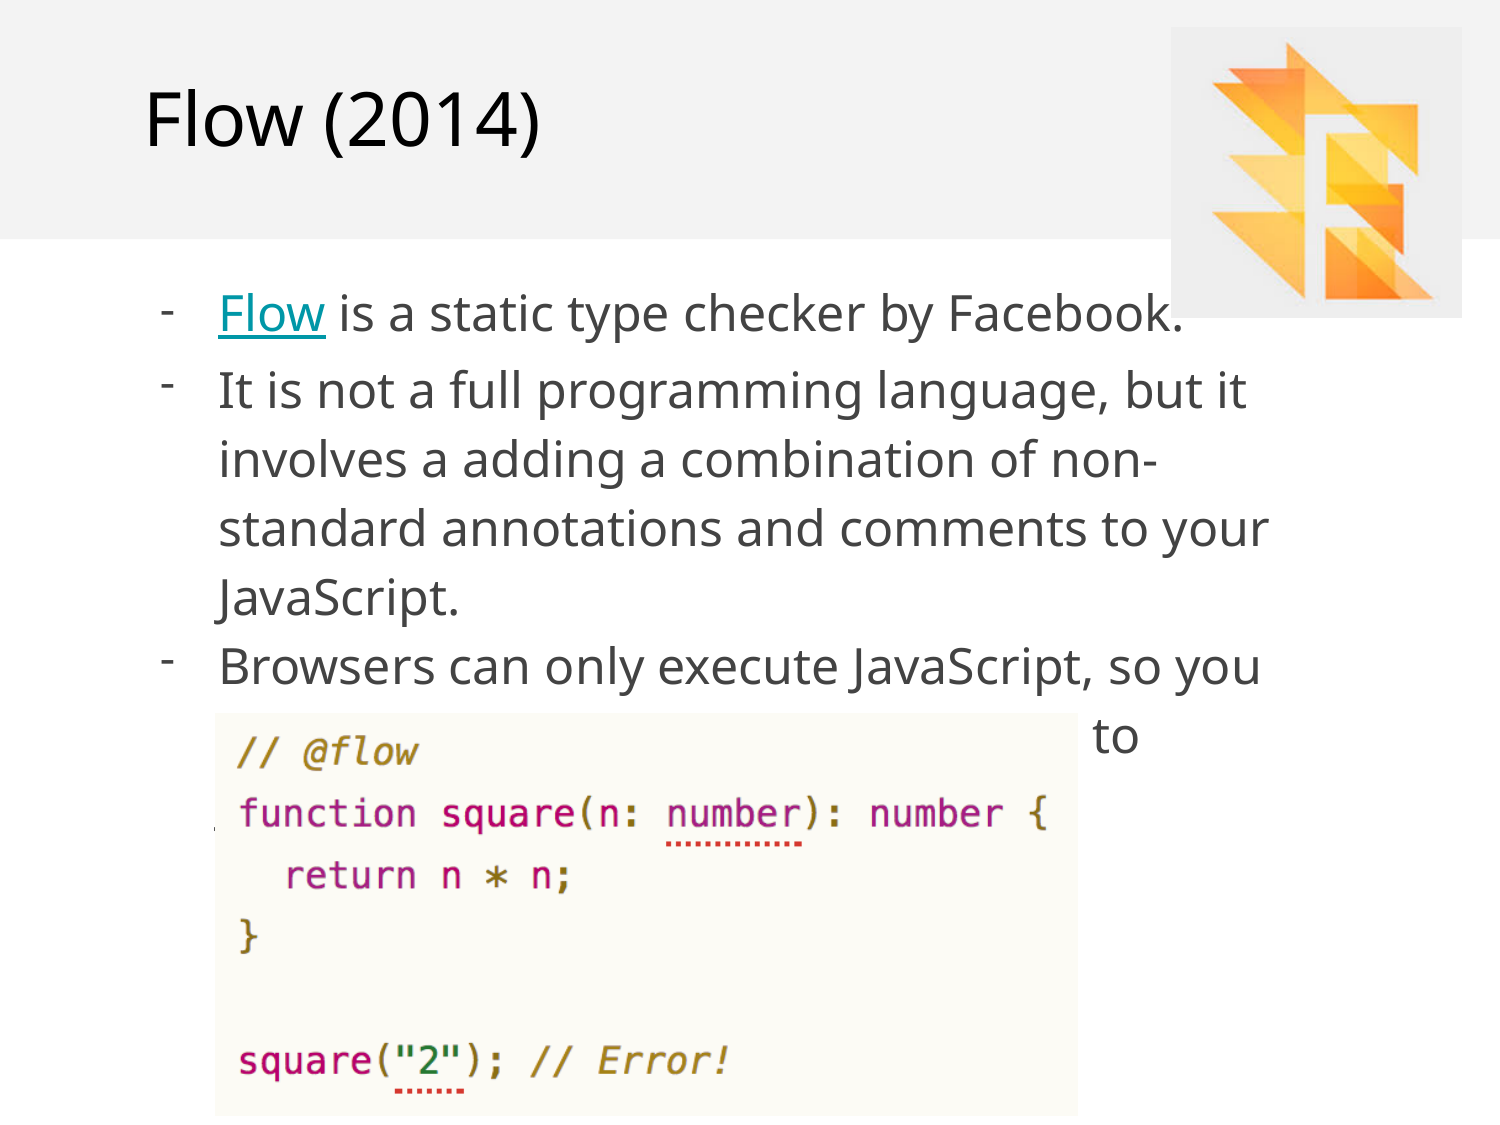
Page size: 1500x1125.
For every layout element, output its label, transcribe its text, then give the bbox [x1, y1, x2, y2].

picture [1171, 27, 1462, 318]
picture [215, 713, 1078, 1116]
title Flow (2014) [128, 56, 1171, 183]
list Flow is a static type checker by Facebook. It is not a full programming language, but it involves a adding a combination of non-standard annotations and comments to your JavaScript. Browsers can only execute JavaScript, so you must transpile Flow-annotated code to JavaScript [128, 255, 1372, 585]
